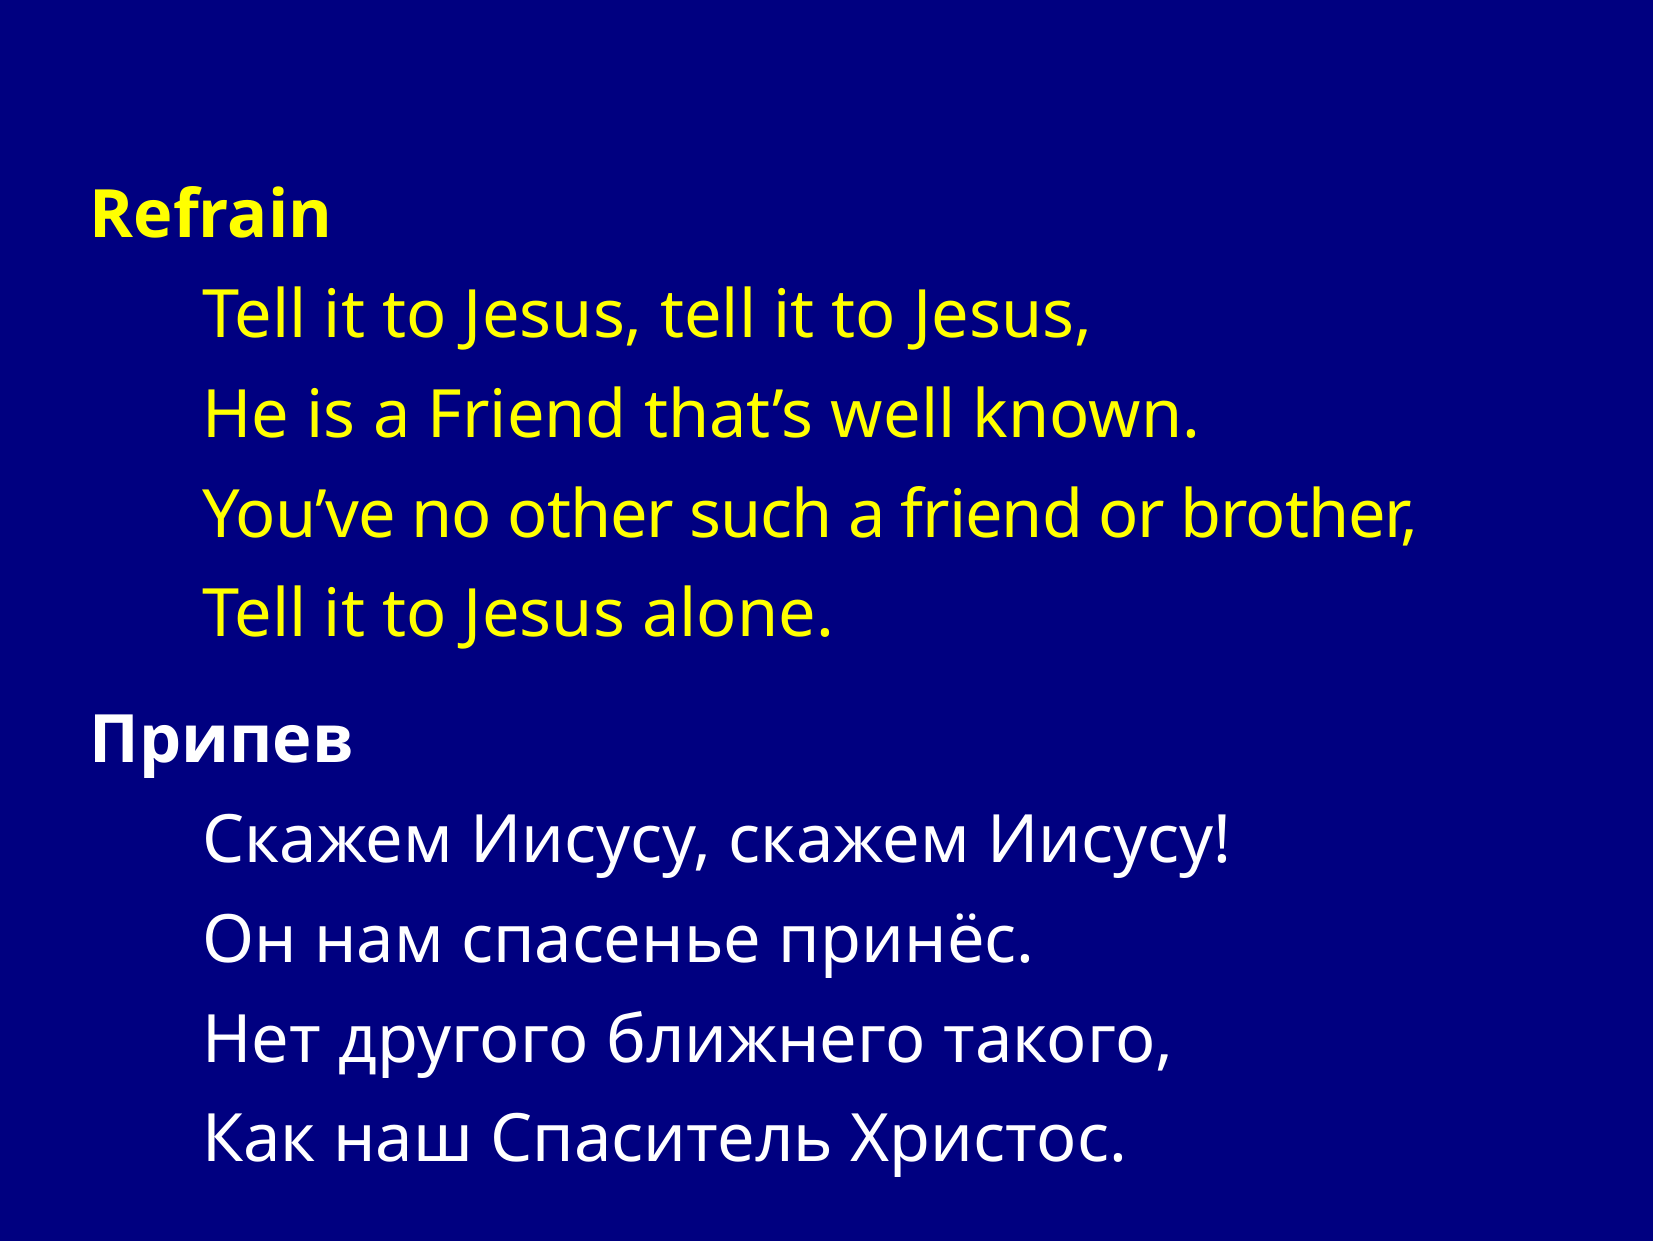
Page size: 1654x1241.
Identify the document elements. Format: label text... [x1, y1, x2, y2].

text_box Припев Скажем Иисусу, скажем Иисусу! Он нам спасенье принёс. Нет другого ближнего такого, Как наш Спаситель Христос. [75, 675, 1576, 1163]
text_box Refrain Tell it to Jesus, tell it to Jesus, He is a Friend that’s well known. You’ve no other such a friend or brother, Tell it to Jesus alone. [75, 150, 1653, 638]
